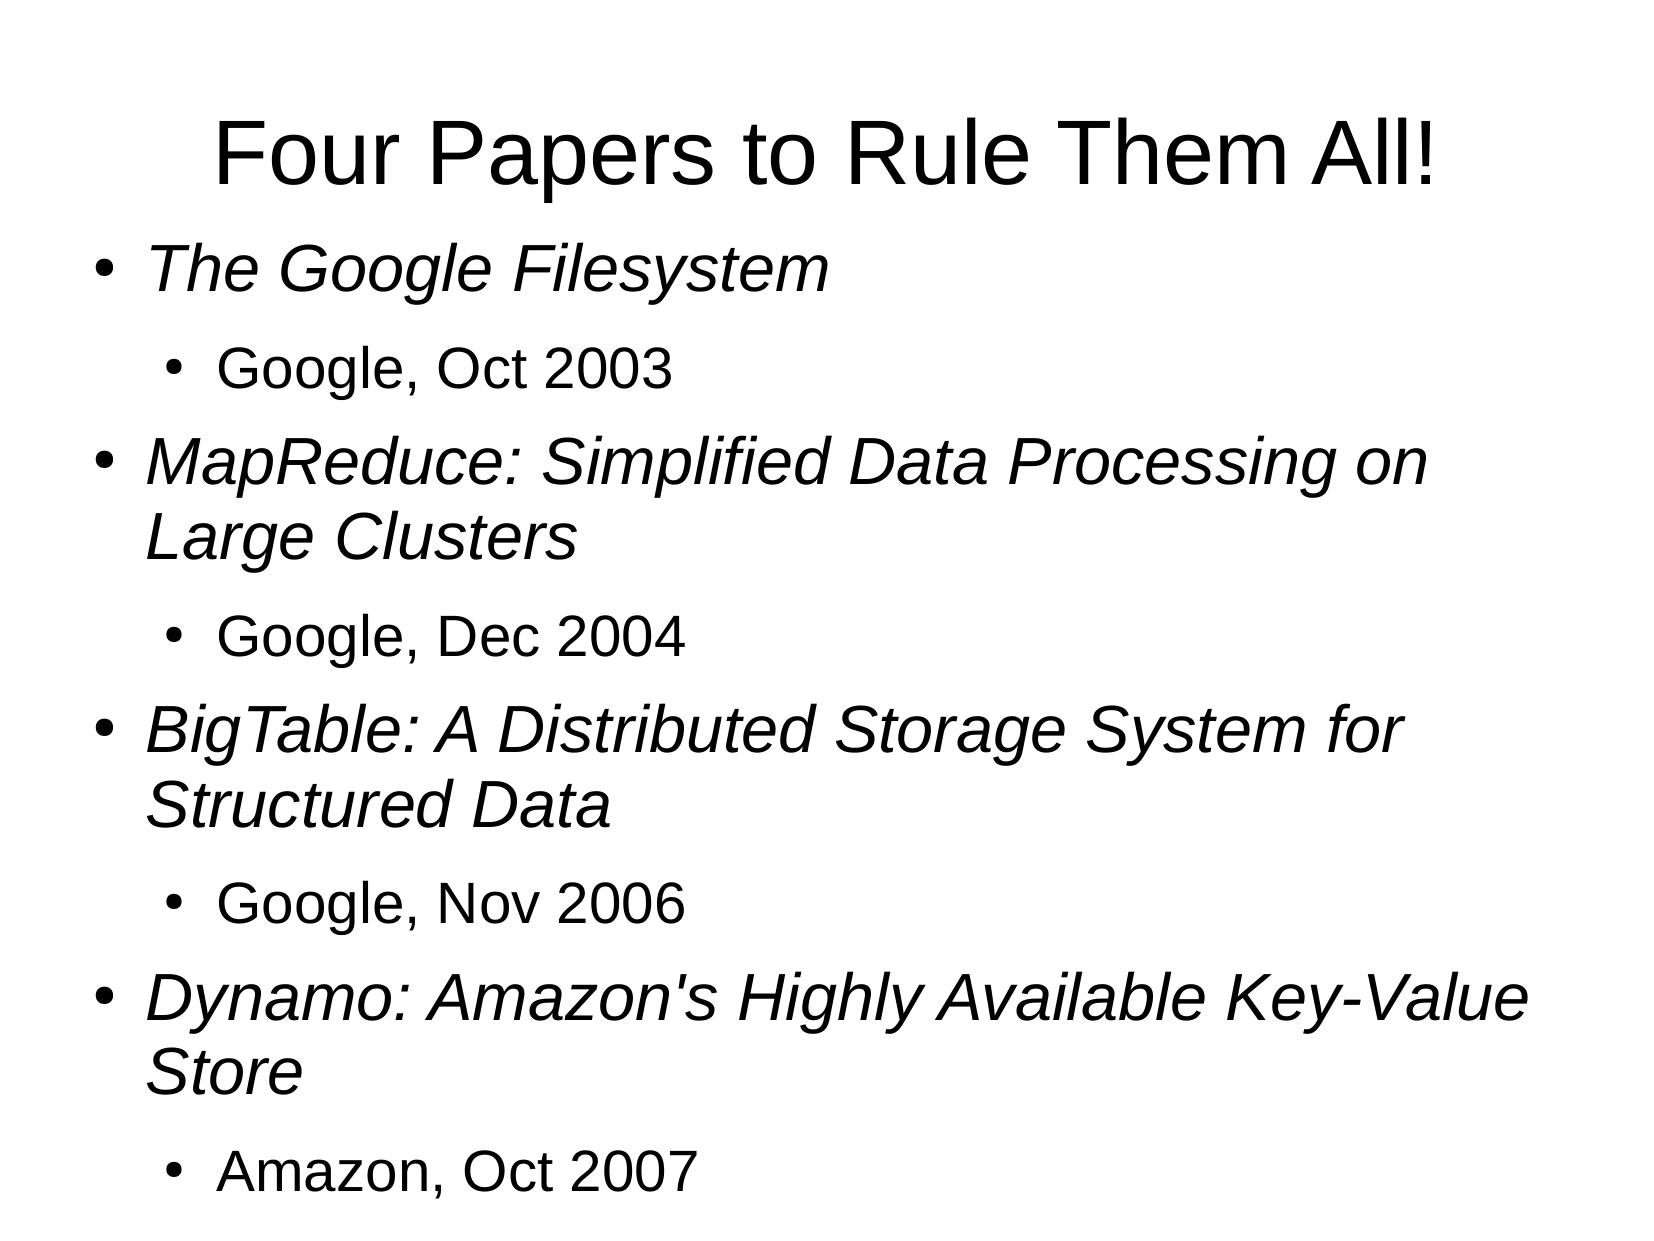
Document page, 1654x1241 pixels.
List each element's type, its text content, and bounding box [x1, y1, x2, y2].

title Four Papers to Rule Them All! [82, 49, 1571, 257]
list The Google Filesystem Google, Oct 2003 MapReduce: Simplified Data Processing on Large Clusters Google, Dec 2004 BigTable: A Distributed Storage System for Structured Data Google, Nov 2006 Dynamo: Amazon's Highly Available Key-Value Store Amazon, Oct 2007 [75, 231, 1564, 1203]
